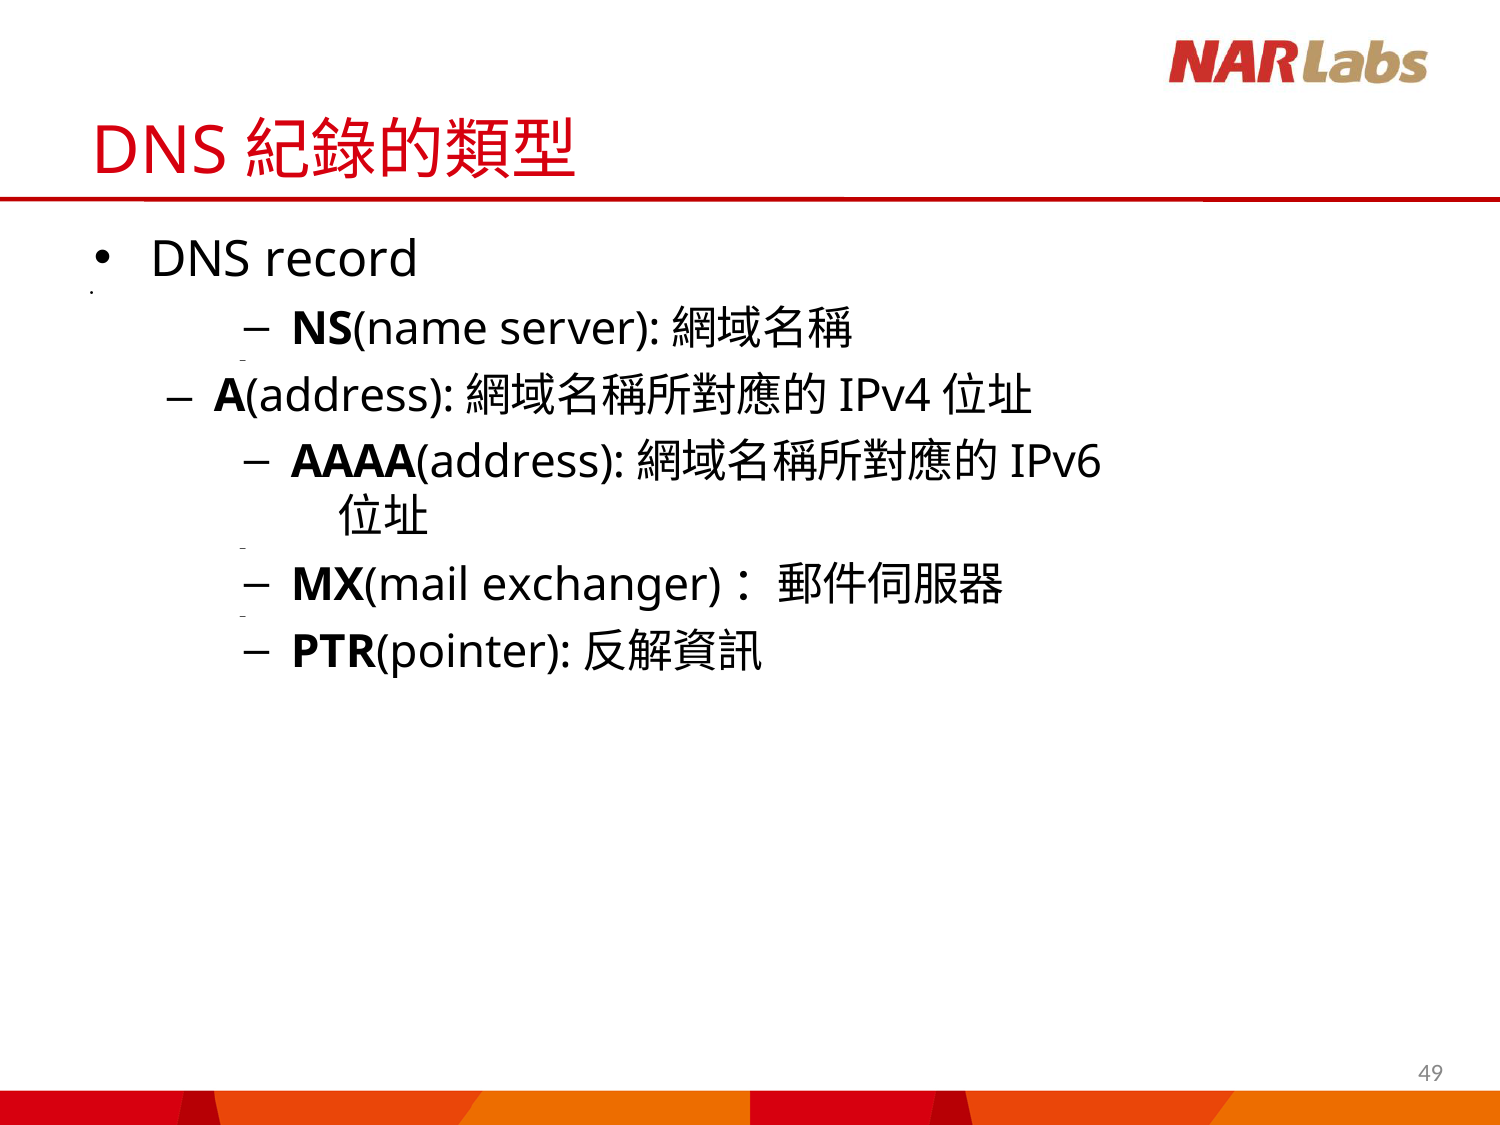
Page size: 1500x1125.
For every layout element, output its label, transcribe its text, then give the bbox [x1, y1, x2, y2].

text_box DNS record NS(name server):網域名稱 – A(address):網域名稱所對應的IPv4位址 AAAA(address):網域名稱所對應的IPv6位址 MX(mail exchanger)：郵件伺服器 PTR(pointer):反解資訊 [89, 226, 1104, 619]
title DNS紀錄的類型 [89, 107, 1411, 189]
text_box 41 [1414, 1056, 1448, 1090]
